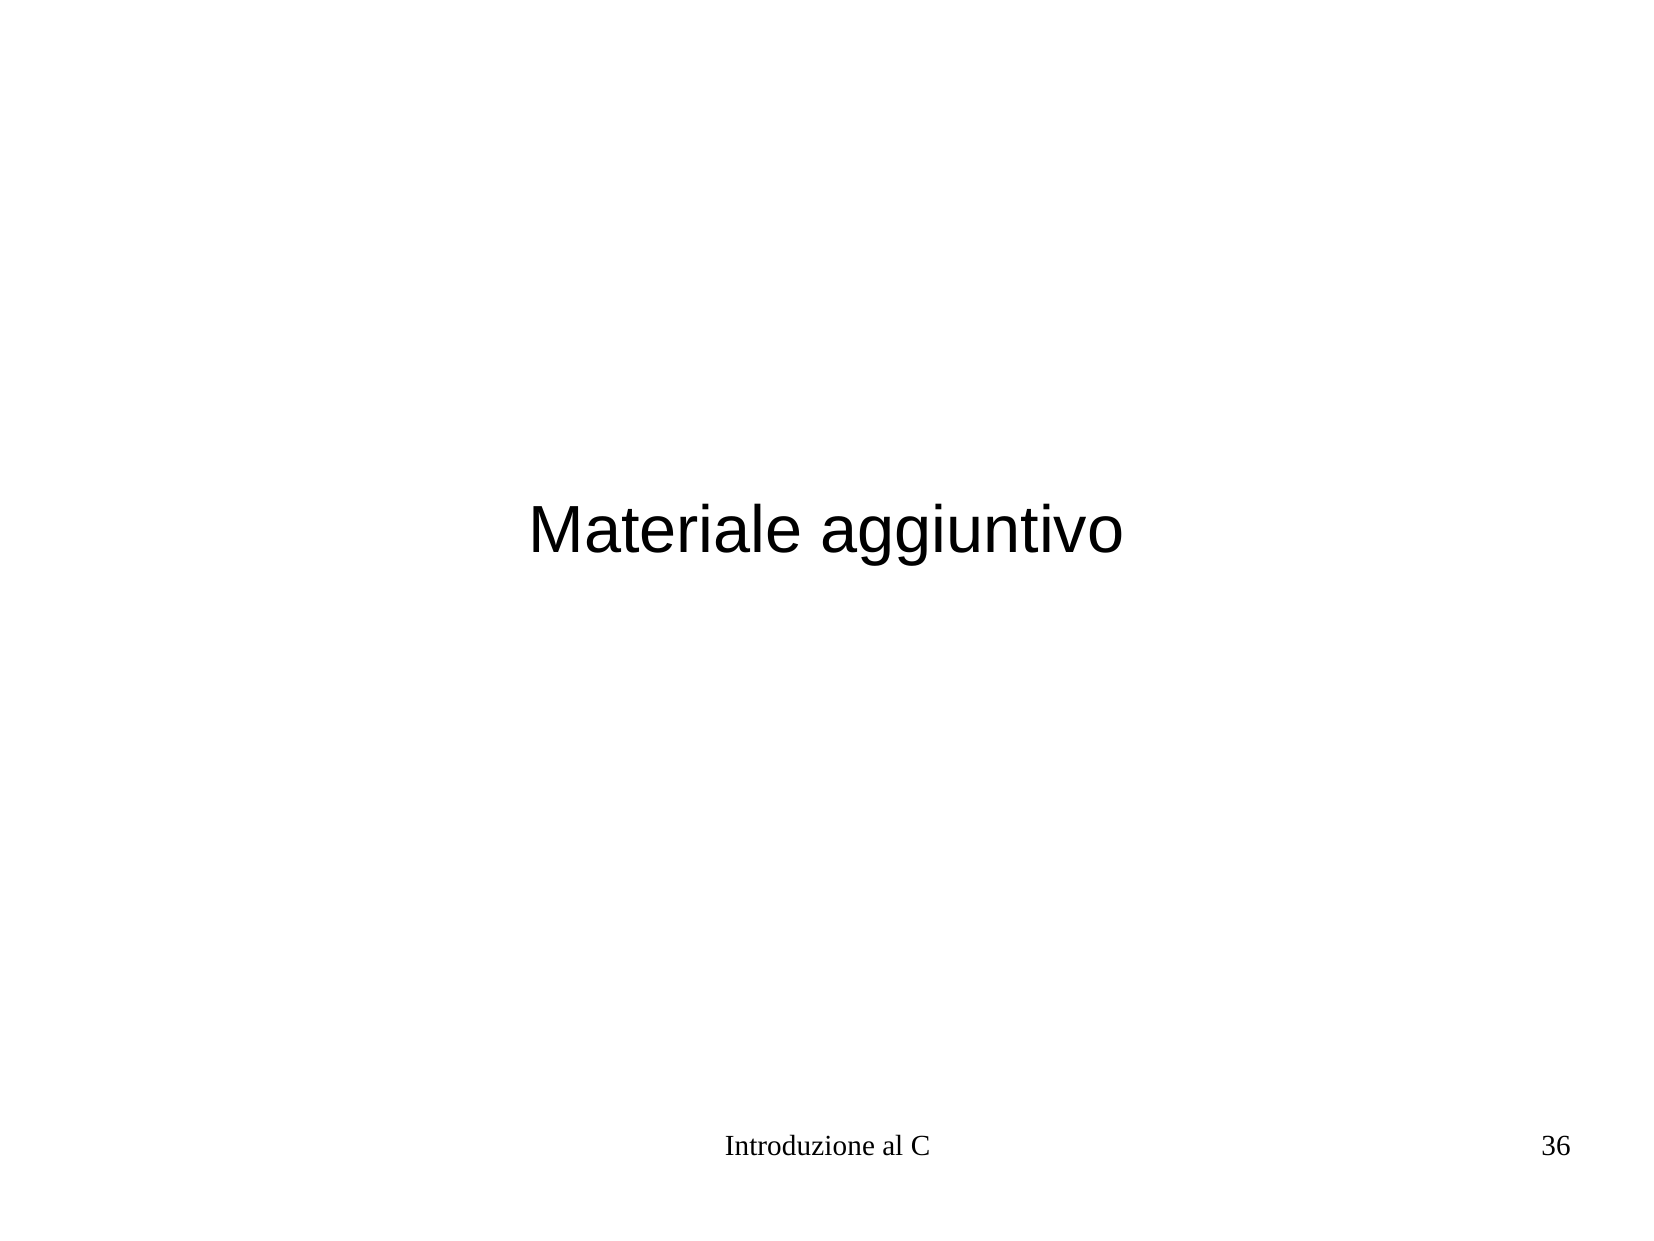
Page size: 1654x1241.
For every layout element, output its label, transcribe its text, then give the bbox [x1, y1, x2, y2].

subtitle Materiale aggiuntivo [82, 49, 1571, 1010]
